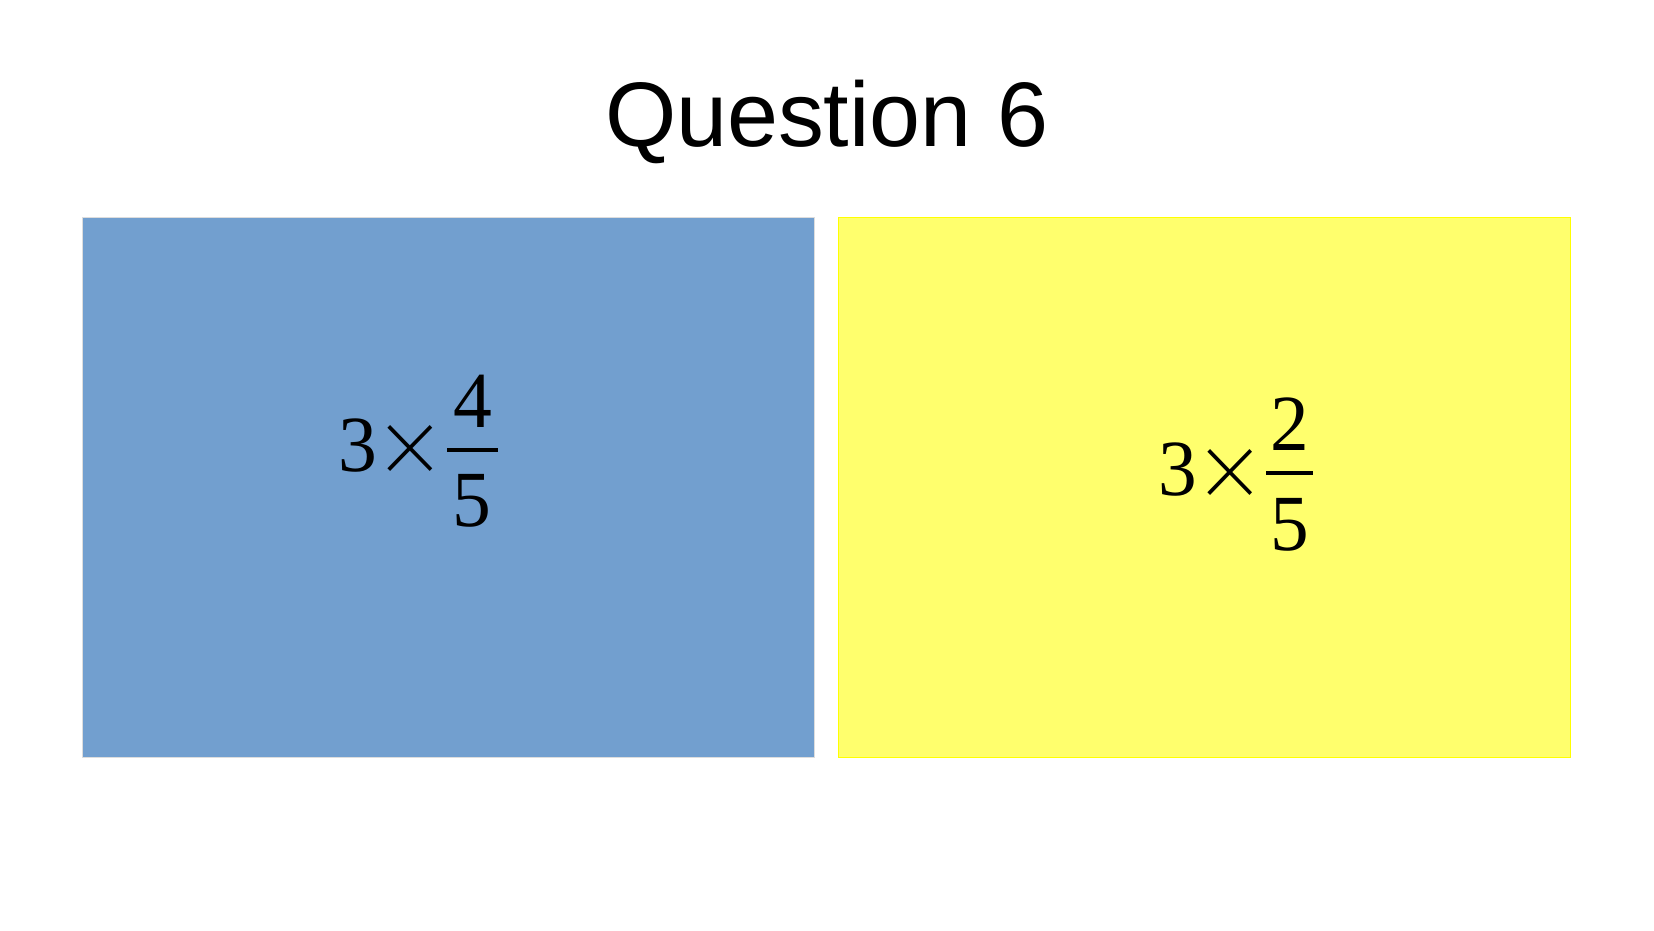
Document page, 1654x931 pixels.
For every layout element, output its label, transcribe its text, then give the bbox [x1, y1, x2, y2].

text_box [82, 217, 815, 758]
chart [333, 355, 508, 544]
title Question 6 [82, 37, 1571, 193]
text_box [838, 217, 1571, 758]
chart [1152, 379, 1323, 567]
